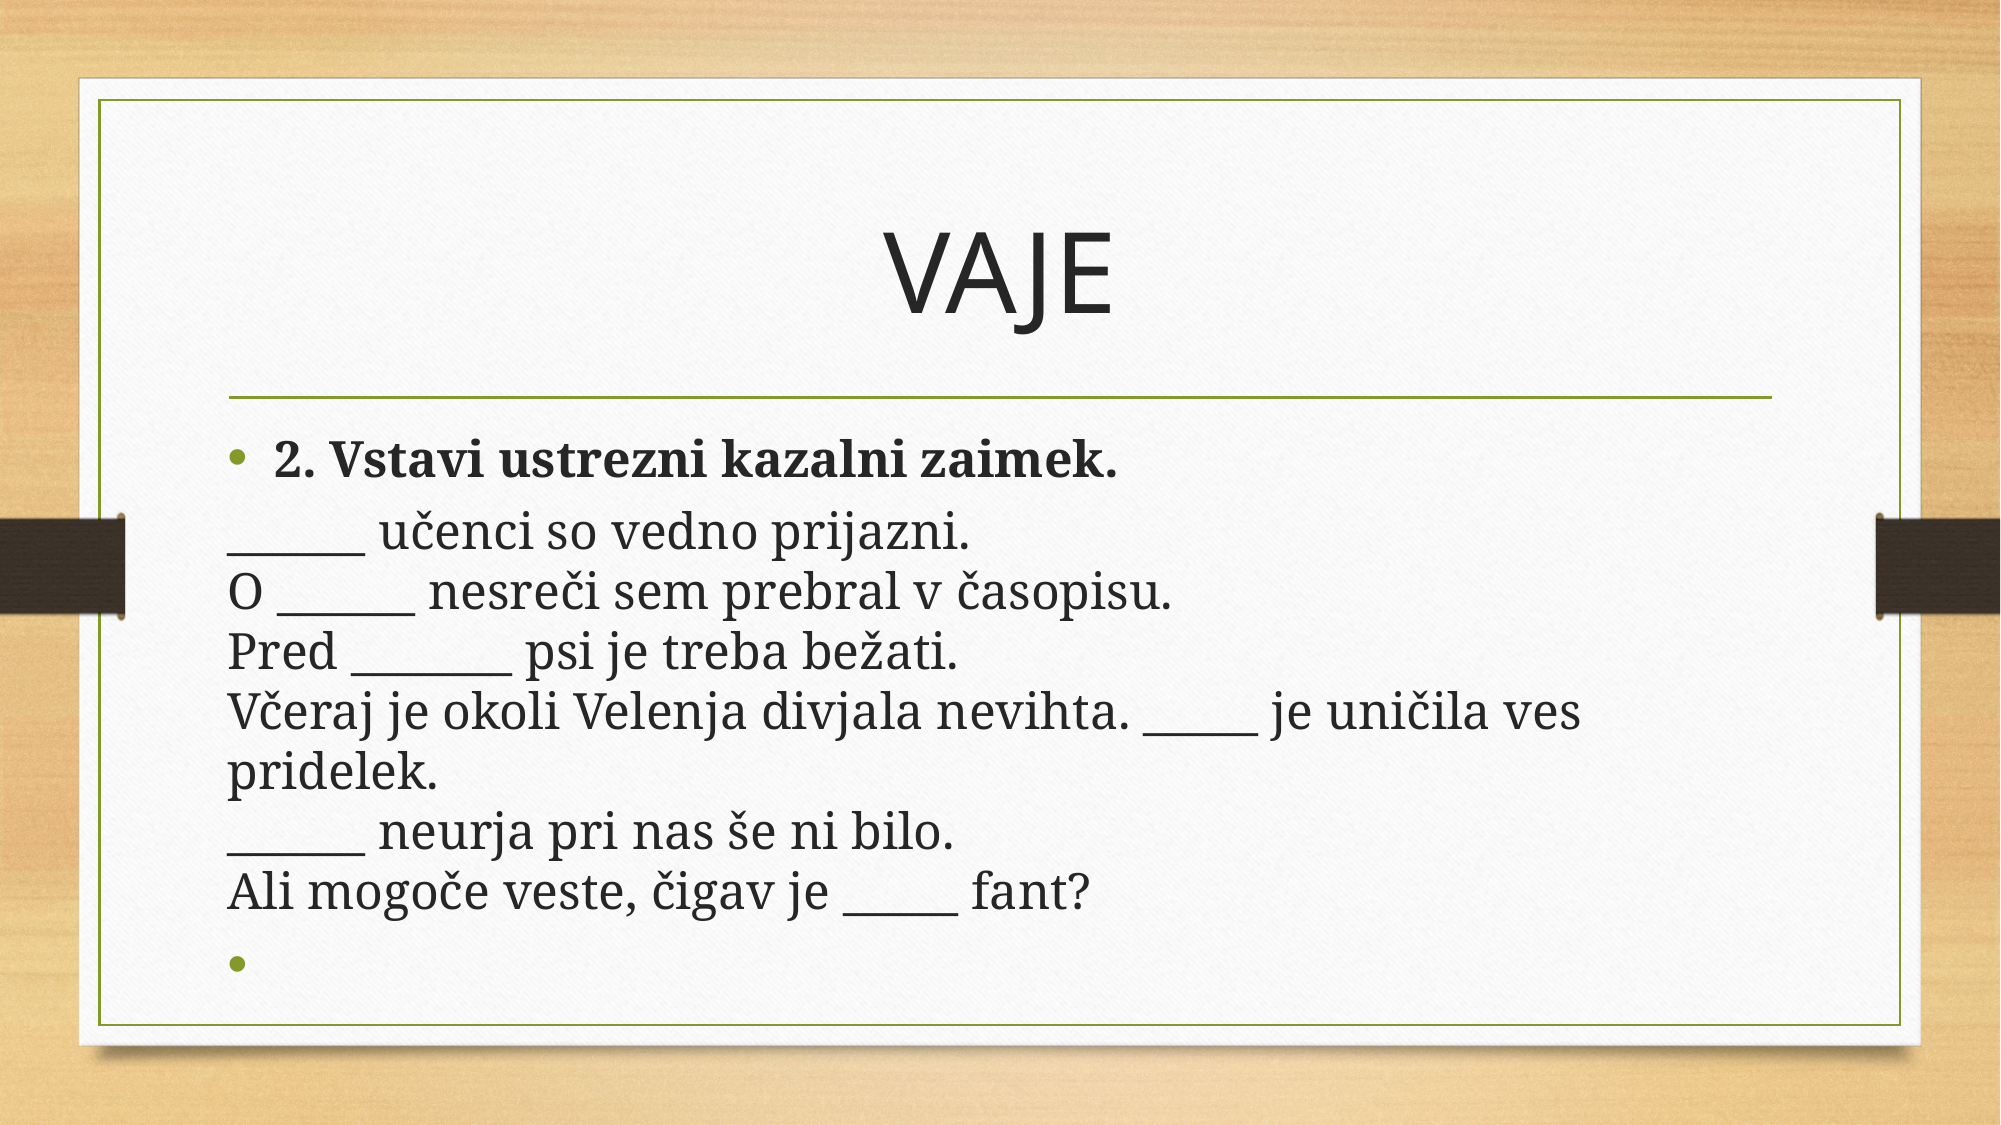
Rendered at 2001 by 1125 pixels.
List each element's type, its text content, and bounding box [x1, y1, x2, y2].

list 2. Vstavi ustrezni kazalni zaimek. ______ učenci so vedno prijazni. O ______ nesreči sem prebral v časopisu. Pred _______ psi je treba bežati. Včeraj je okoli Velenja divjala nevihta. _____ je uničila ves pridelek. ______ neurja pri nas še ni bilo. Ali mogoče veste, čigav je _____ fant? [212, 419, 1788, 964]
title VAJE [212, 161, 1788, 376]
